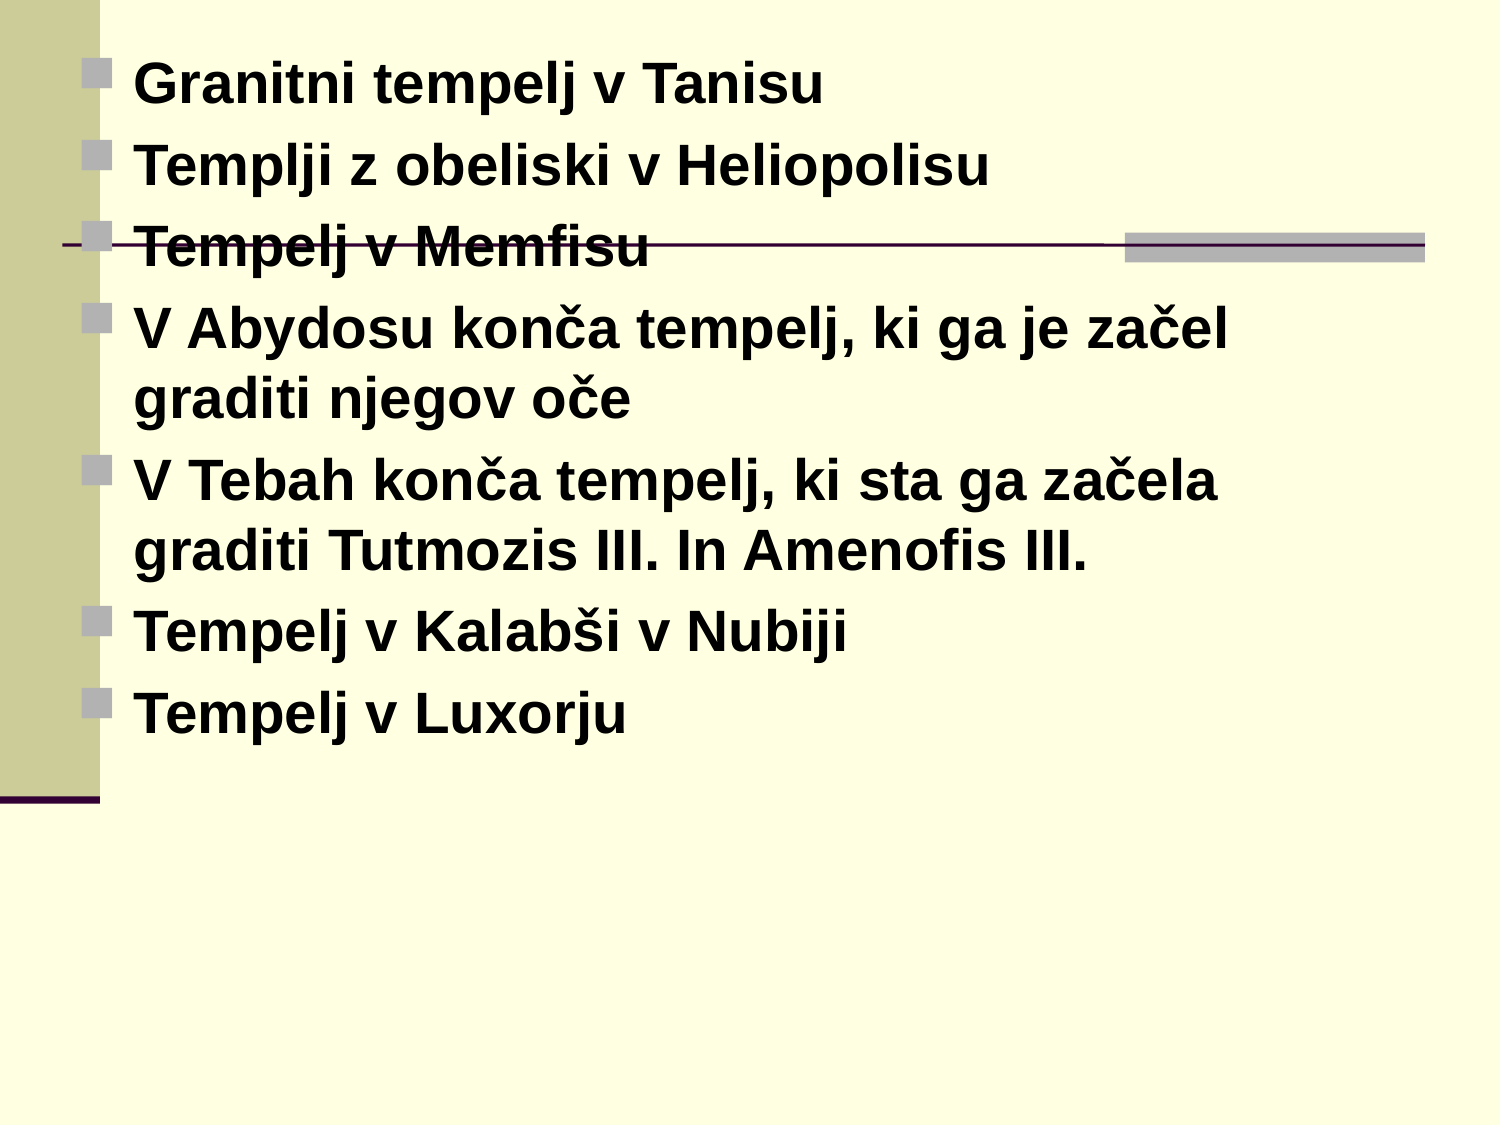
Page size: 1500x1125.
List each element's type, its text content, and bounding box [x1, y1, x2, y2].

list Granitni tempelj v Tanisu Templji z obeliski v Heliopolisu Tempelj v Memfisu V Abydosu konča tempelj, ki ga je začel graditi njegov oče V Tebah konča tempelj, ki sta ga začela graditi Tutmozis III. In Amenofis III. Tempelj v Kalabši v Nubiji Tempelj v Luxorju [62, 37, 1425, 888]
